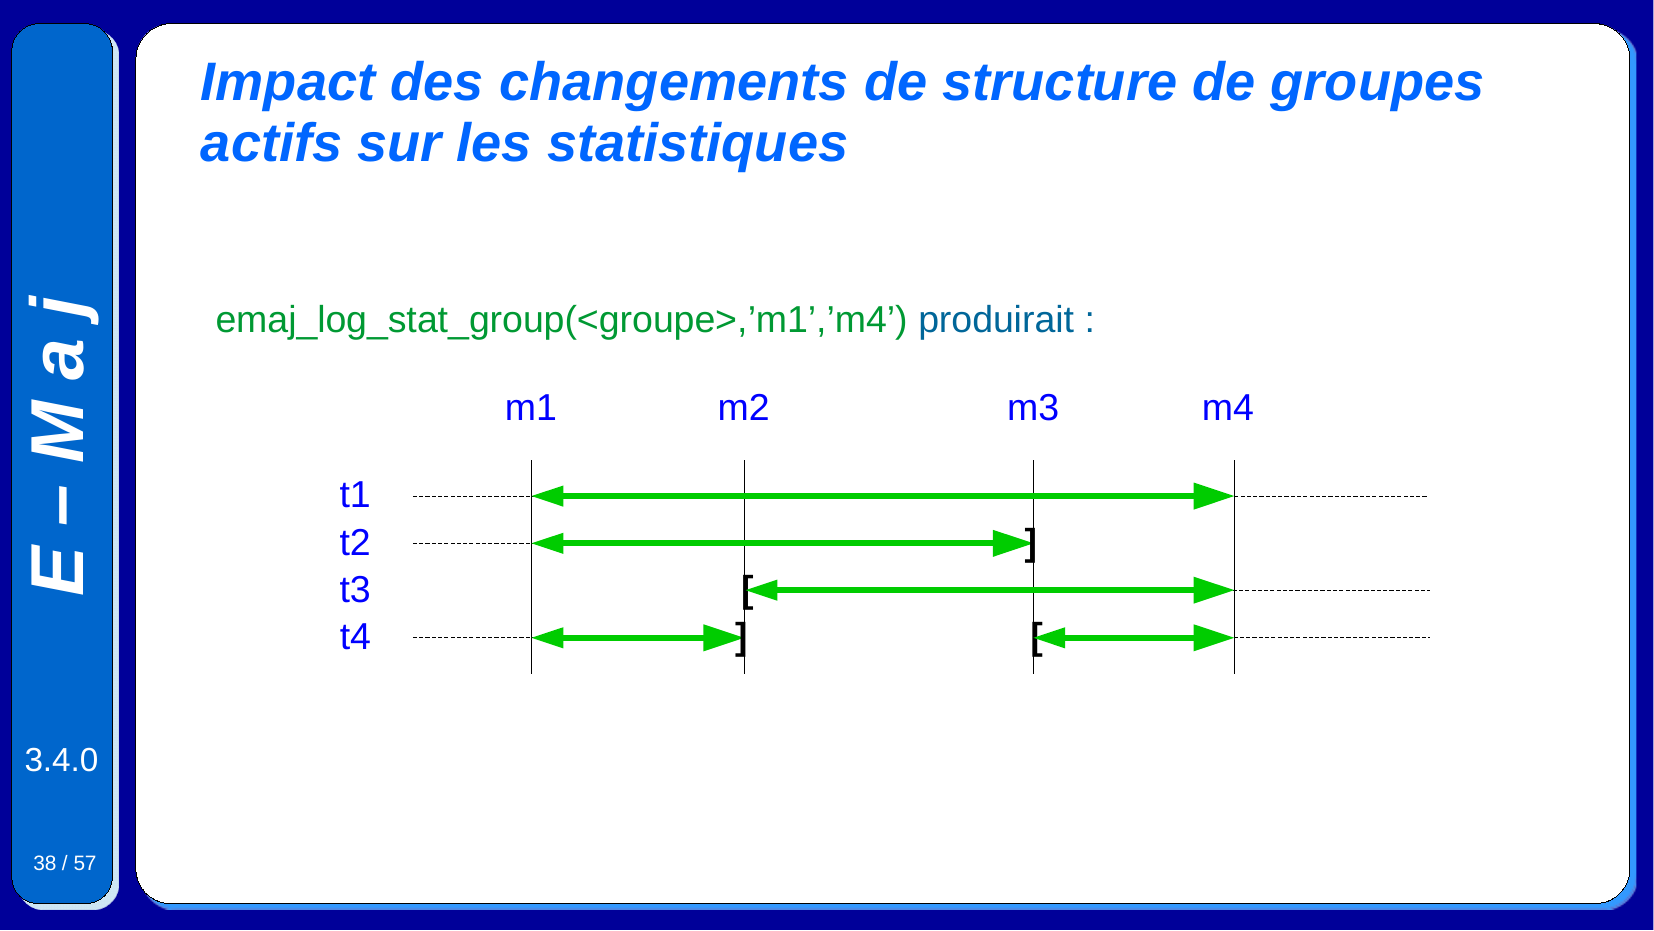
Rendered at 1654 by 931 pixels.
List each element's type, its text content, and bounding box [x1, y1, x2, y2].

text_box t4 [324, 608, 386, 666]
title Impact des changements de structure de groupes actifs sur les statistiques [200, 34, 1575, 191]
text_box m1 [490, 379, 572, 436]
text_box ] [1009, 513, 1053, 571]
text_box t2 [324, 513, 386, 561]
text_box emaj_log_stat_group(<groupe>,’m1’,’m4’) produirait : [200, 291, 1111, 349]
text_box m2 [702, 379, 785, 436]
text_box m4 [1187, 379, 1269, 436]
text_box [ [1015, 608, 1058, 666]
text_box t1 [324, 466, 386, 513]
text_box [ [726, 561, 769, 618]
text_box t3 [324, 561, 386, 608]
text_box ] [720, 608, 763, 666]
text_box m3 [992, 379, 1074, 436]
